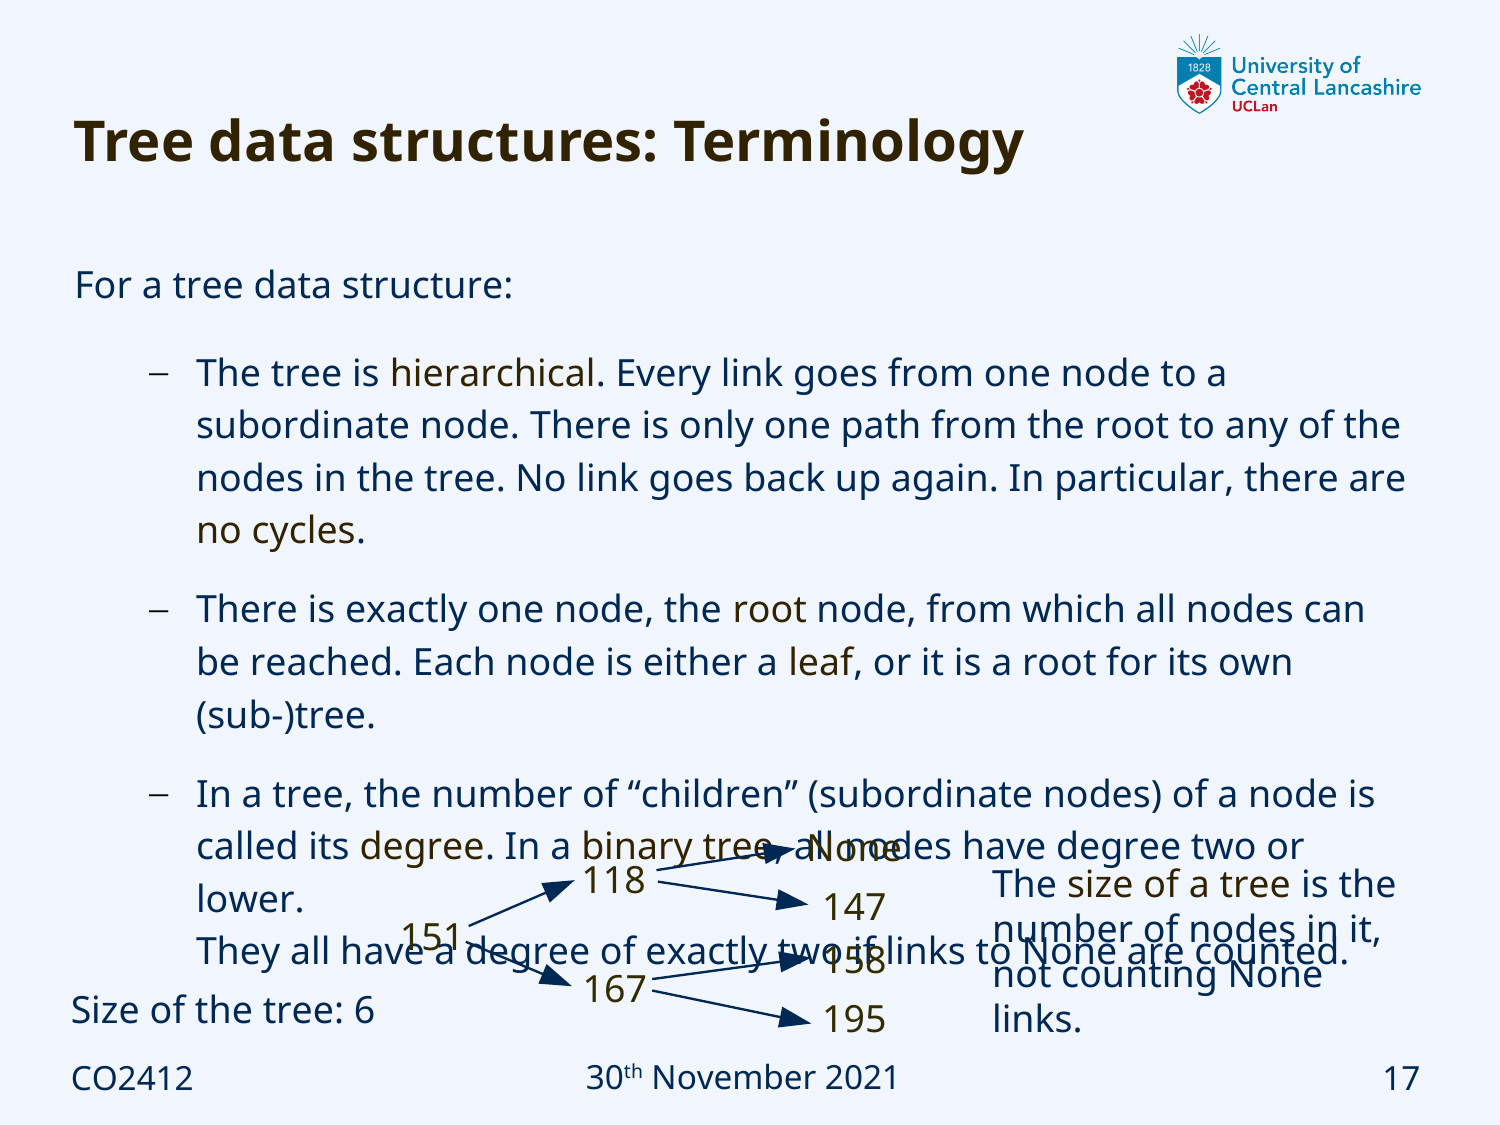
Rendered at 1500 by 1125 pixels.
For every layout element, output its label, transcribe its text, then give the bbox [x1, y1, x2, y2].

text_box 195 [781, 988, 927, 1048]
text_box None [781, 816, 927, 875]
text_box Size of the tree: 6 [55, 978, 508, 1039]
text_box For a tree data structure: The tree is hierarchical. Every link goes from one node to a subordinate node. There is only one path from the root to any of the nodes in the tree. No link goes back up again. In particular, there are no cycles. There is exactly one node, the root node, from which all nodes can be reached. Each node is either a leaf, or it is a root for its own (sub-)tree. In a tree, the number of “children” (subordinate nodes) of a node is called its degree. In a binary tree, all nodes have degree two or lower. They all have a degree of exactly two if links to None are counted. [59, 245, 1435, 985]
text_box 147 [781, 875, 927, 929]
text_box 118 [541, 848, 687, 909]
text_box 167 [542, 957, 688, 1018]
picture [1177, 34, 1421, 54]
text_box The size of a tree is the number of nodes in it, not counting None links. [977, 853, 1430, 1003]
text_box 151 [359, 905, 505, 966]
title Tree data structures: Terminology [58, 54, 1500, 224]
text_box 158 [781, 929, 927, 988]
text_box For a tree data structure: The tree is hierarchical. Every link goes from one node to a subordinate node. There is only one path from the root to any of the nodes in the tree. No link goes back up again. In particular, there are no cycles. There is exactly one node, the root node, from which all nodes can be reached. Each node is either a leaf, or it is a root for its own (sub-)tree. In a tree, the number of “children” (subordinate nodes) of a node is called its degree. In a binary tree, all nodes have degree two or lower. They all have a degree of exactly two if links to None are counted. [505, 888, 781, 972]
